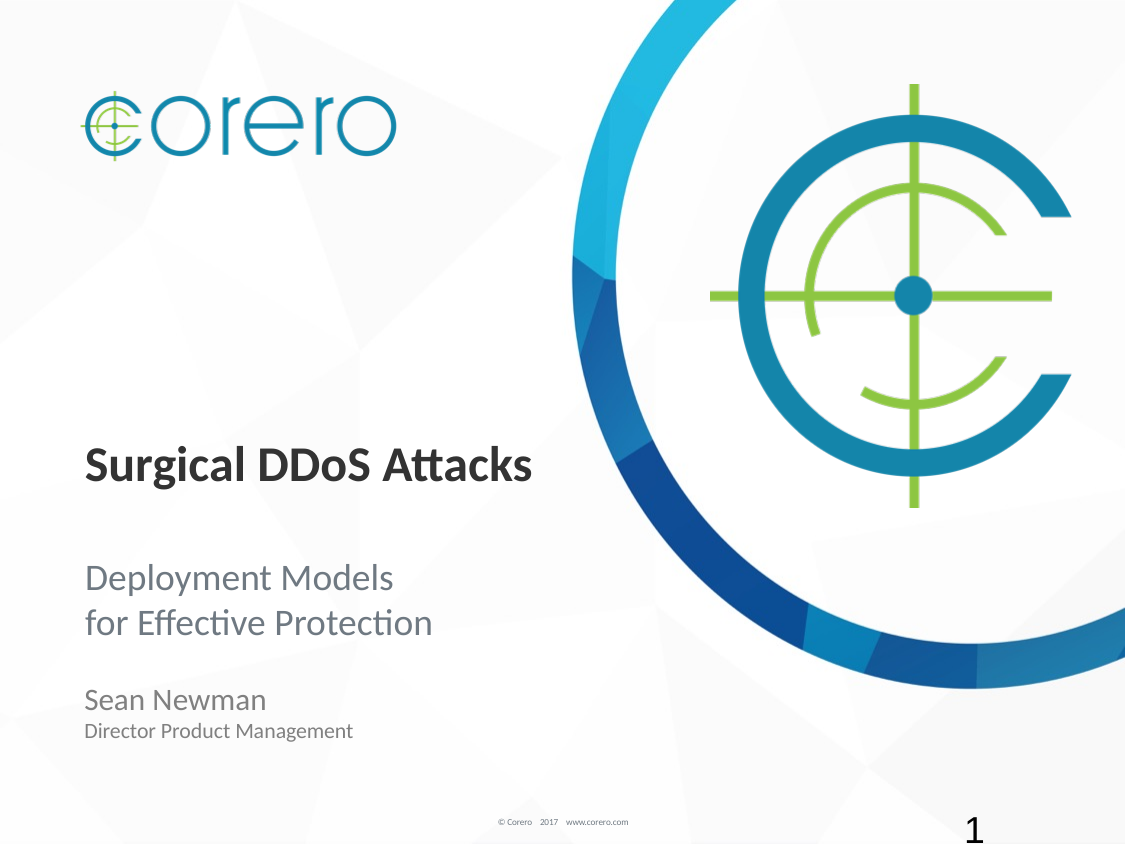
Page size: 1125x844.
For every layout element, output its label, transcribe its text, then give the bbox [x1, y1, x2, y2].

picture [0, 0, 1125, 844]
text_box Sean Newman Director Product Management [69, 615, 1082, 791]
title Surgical DDoS Attacks [69, 303, 573, 541]
list Deployment Models for Effective Protection [70, 545, 657, 615]
